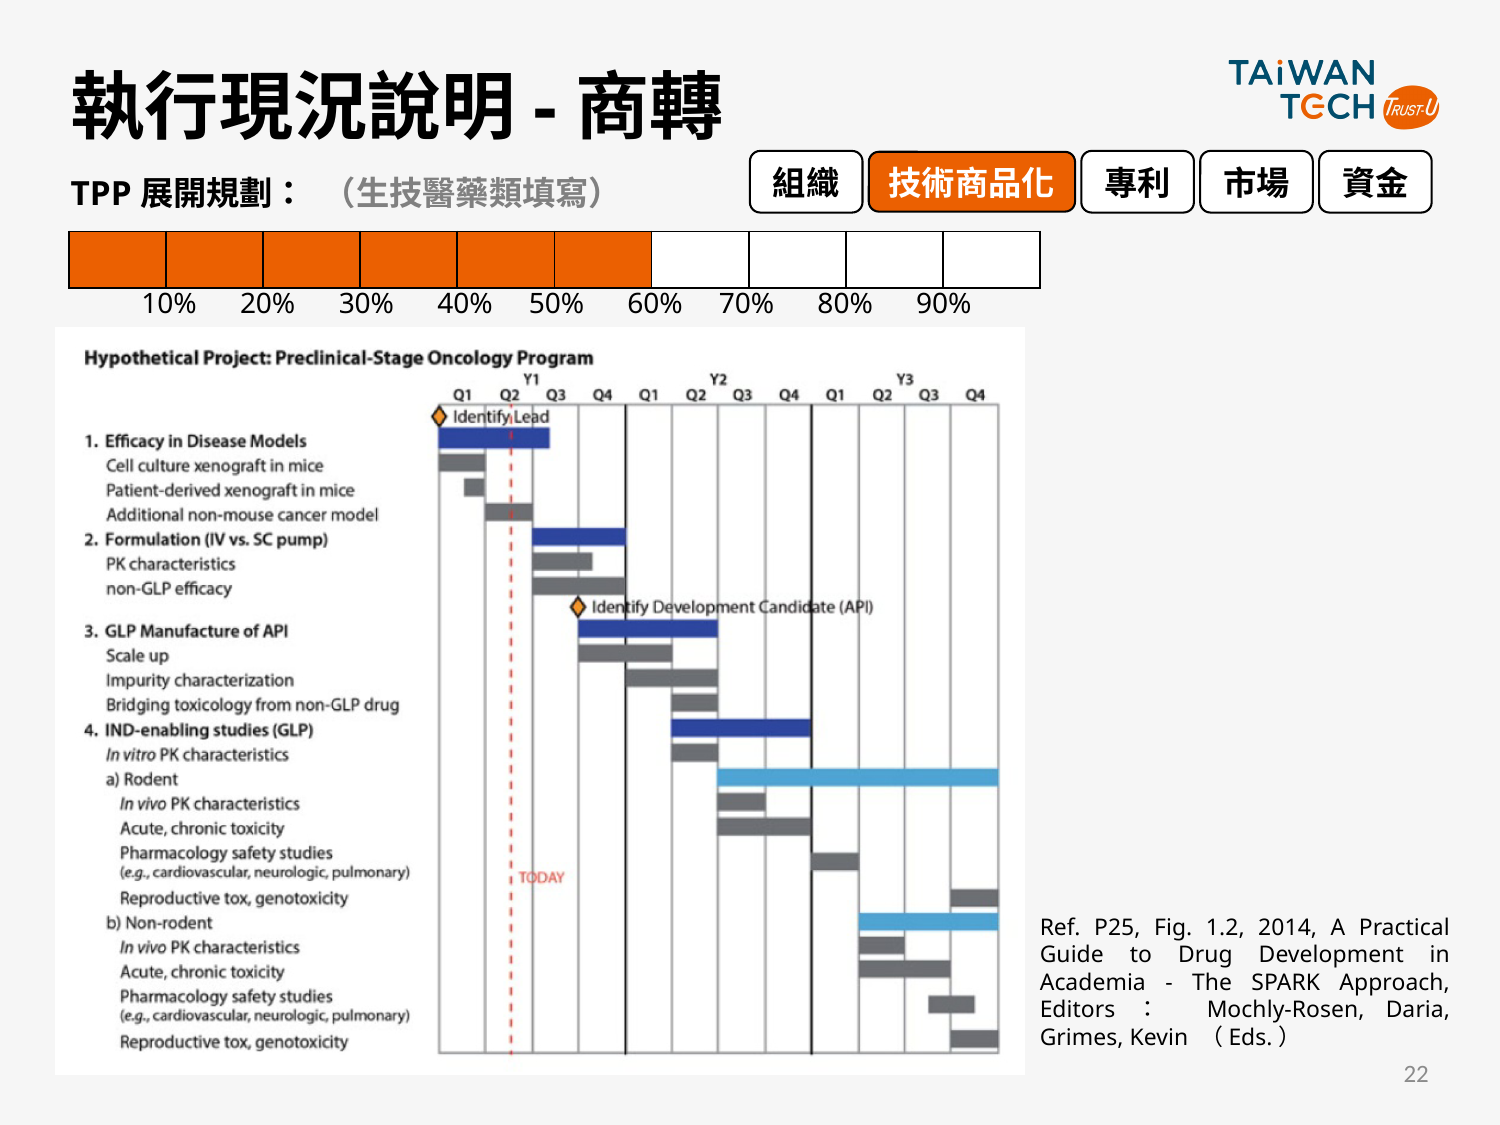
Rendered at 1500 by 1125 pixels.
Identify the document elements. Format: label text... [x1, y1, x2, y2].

table_header [264, 232, 359, 278]
table_header [750, 232, 845, 278]
text_box 組織 [749, 150, 863, 164]
text_box 專利 [1081, 150, 1194, 164]
table_header [361, 232, 456, 278]
text_box 資金 [1319, 150, 1432, 164]
table_header [458, 232, 554, 278]
picture [55, 327, 1025, 1075]
table_header [555, 232, 651, 278]
text_box 10% 20% 30% 40% 50% 60% 70% 80% 90% [126, 278, 1485, 328]
table_header [944, 232, 1039, 278]
table_header [70, 232, 165, 287]
text_box 市場 [1200, 150, 1313, 164]
text_box TPP展開規劃： （生技醫藥類填寫） [55, 164, 1476, 220]
table_header [167, 232, 262, 278]
slide_number <編號> [1106, 1058, 1445, 1103]
text_box Ref. P25, Fig. 1.2, 2014, A Practical Guide to Drug Development in Academia - The SPARK Approach, Editors： Mochly-Rosen, Daria, Grimes, Kevin （Eds.） [1025, 905, 1466, 1058]
title 執行現況說明-商轉 [55, 33, 1444, 156]
table_header [847, 232, 942, 278]
table_header [652, 232, 748, 278]
text_box 技術商品化 [868, 151, 1076, 164]
